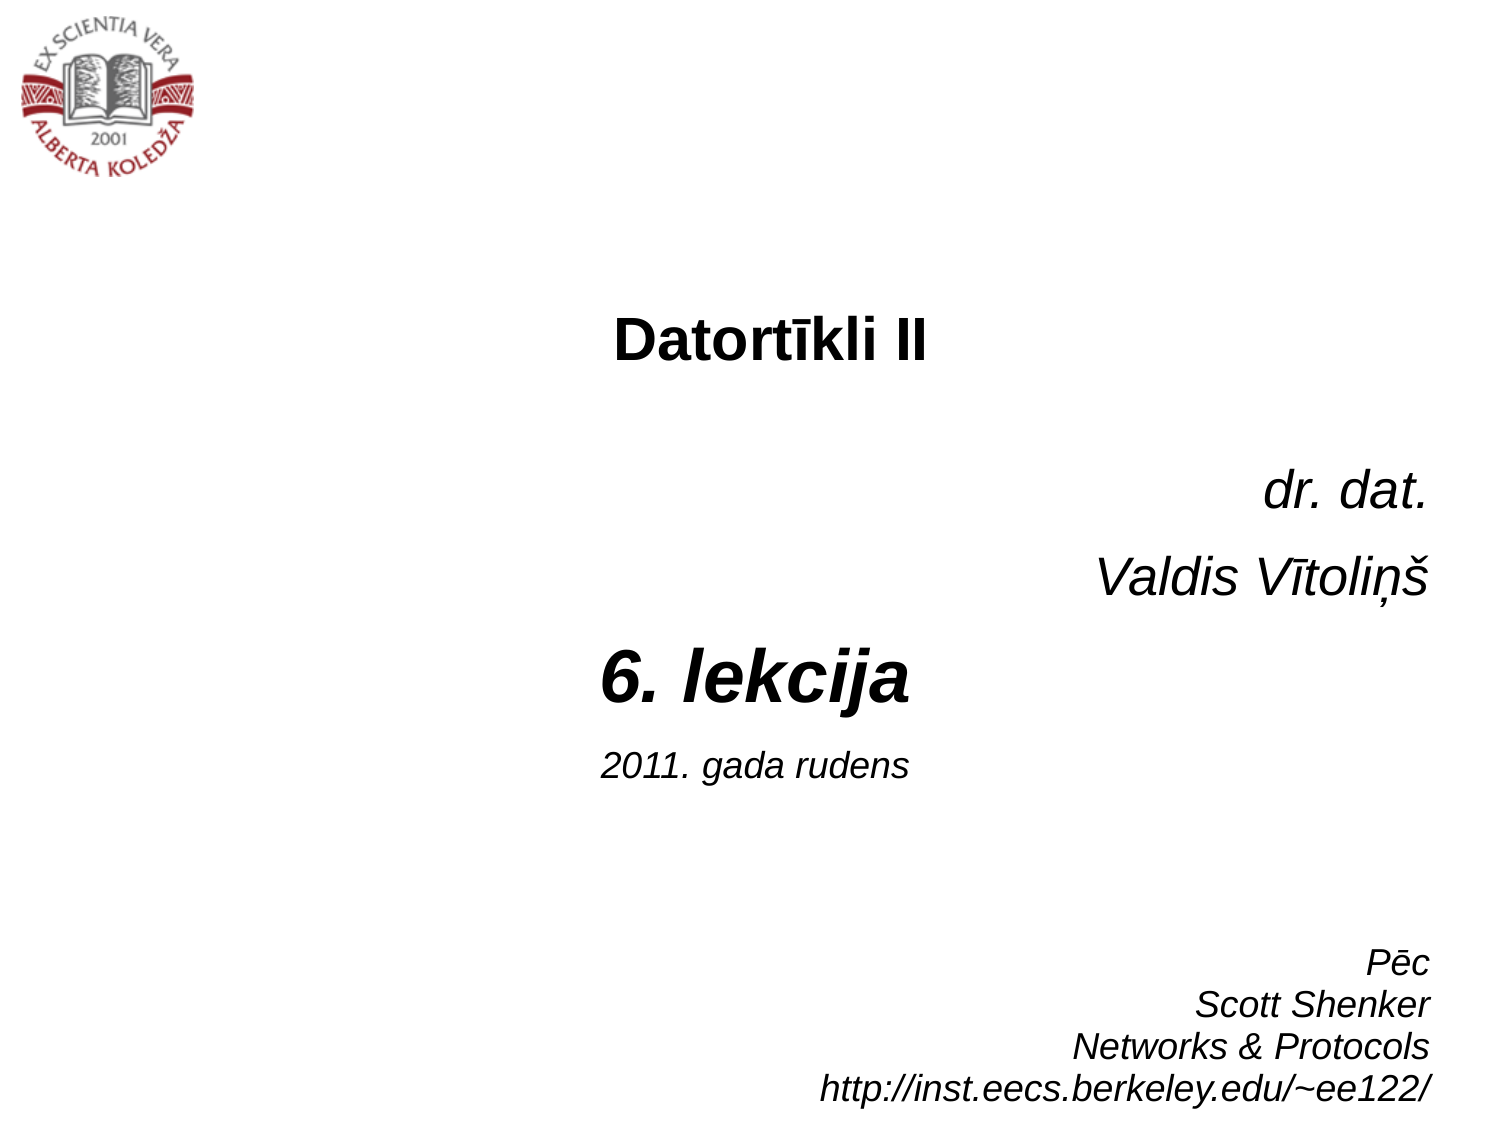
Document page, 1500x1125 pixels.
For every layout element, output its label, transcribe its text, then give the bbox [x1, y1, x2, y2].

title Datortīkli II [187, 283, 1356, 372]
list dr. dat. Valdis Vītoliņš 6. lekcija 2011. gada rudens Pēc Scott Shenker Networks & Protocols http://inst.eecs.berkeley.edu/~ee122/ [80, 372, 1431, 1115]
picture [21, 16, 194, 177]
